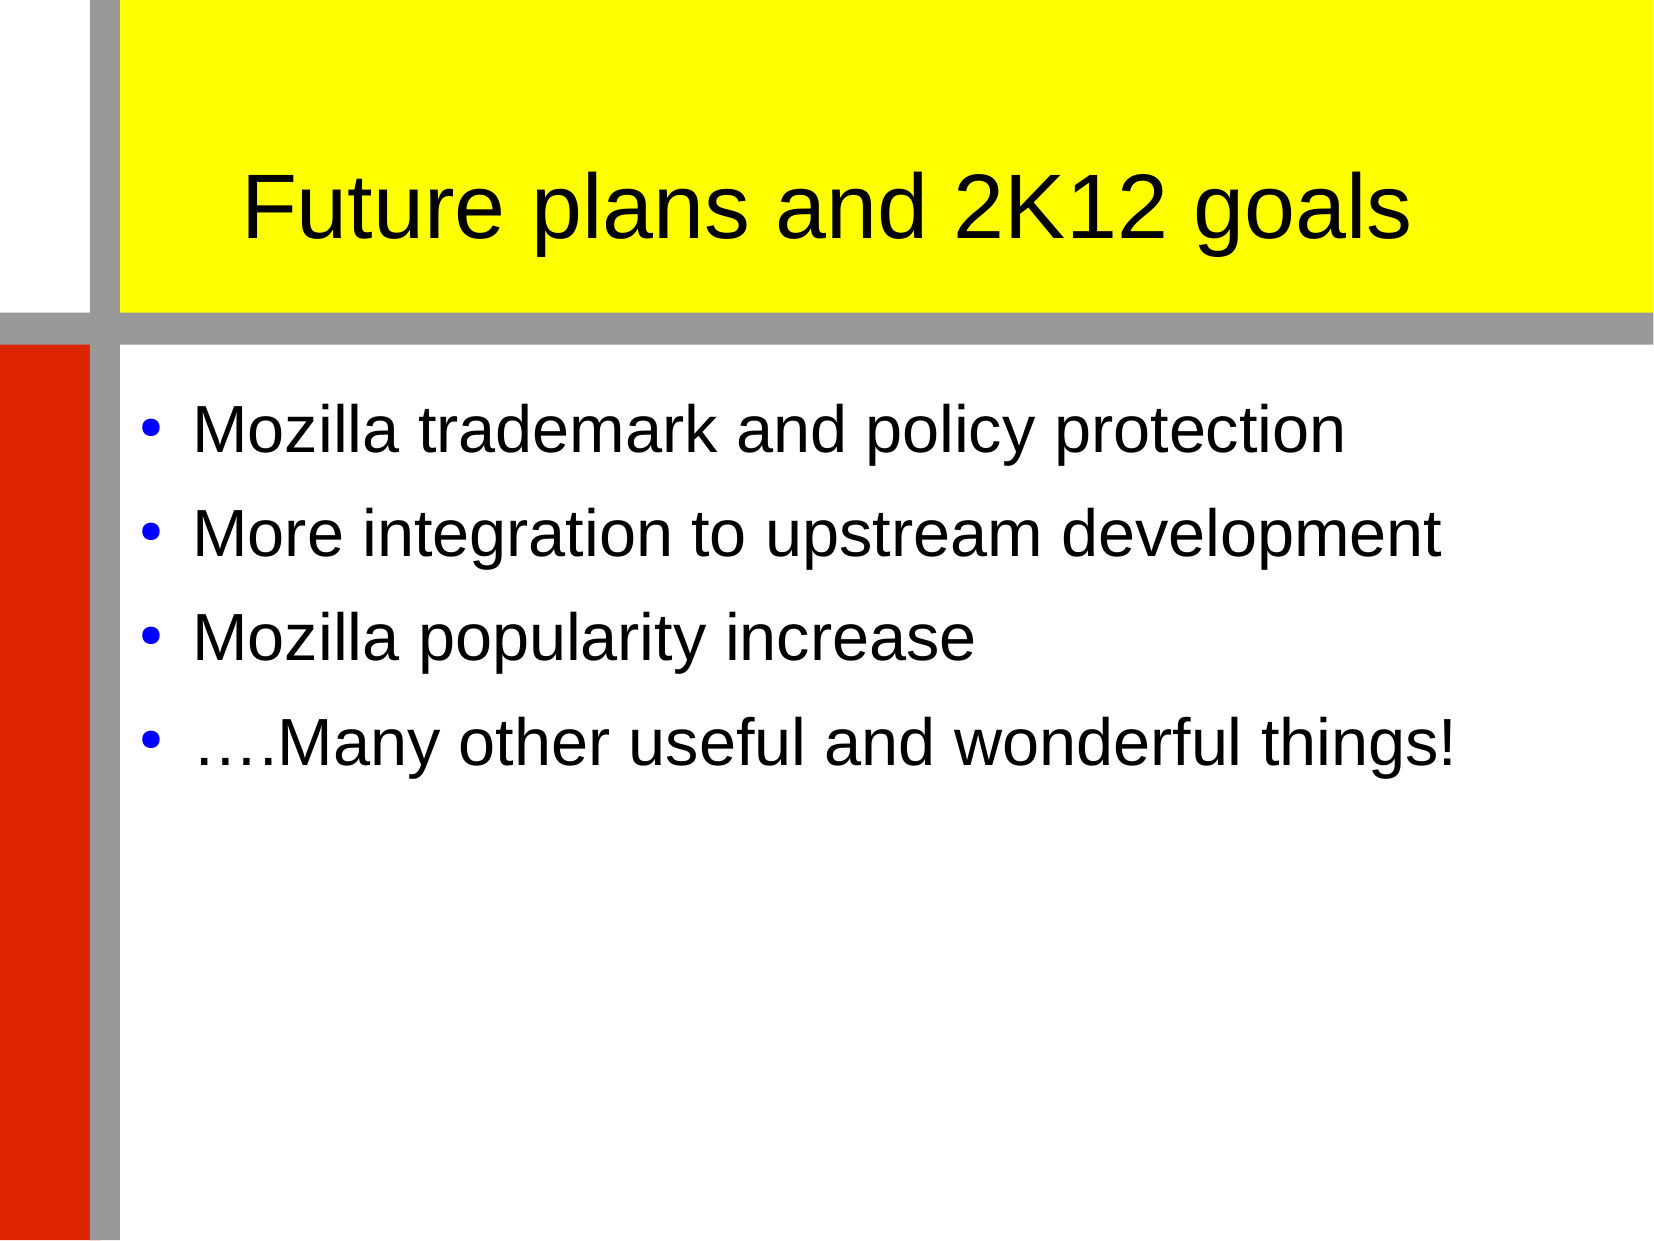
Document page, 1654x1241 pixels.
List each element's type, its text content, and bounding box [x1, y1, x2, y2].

title Future plans and 2K12 goals [121, 102, 1534, 311]
list Mozilla trademark and policy protection More integration to upstream development Mozilla popularity increase ….Many other useful and wonderful things! [121, 391, 1534, 1241]
